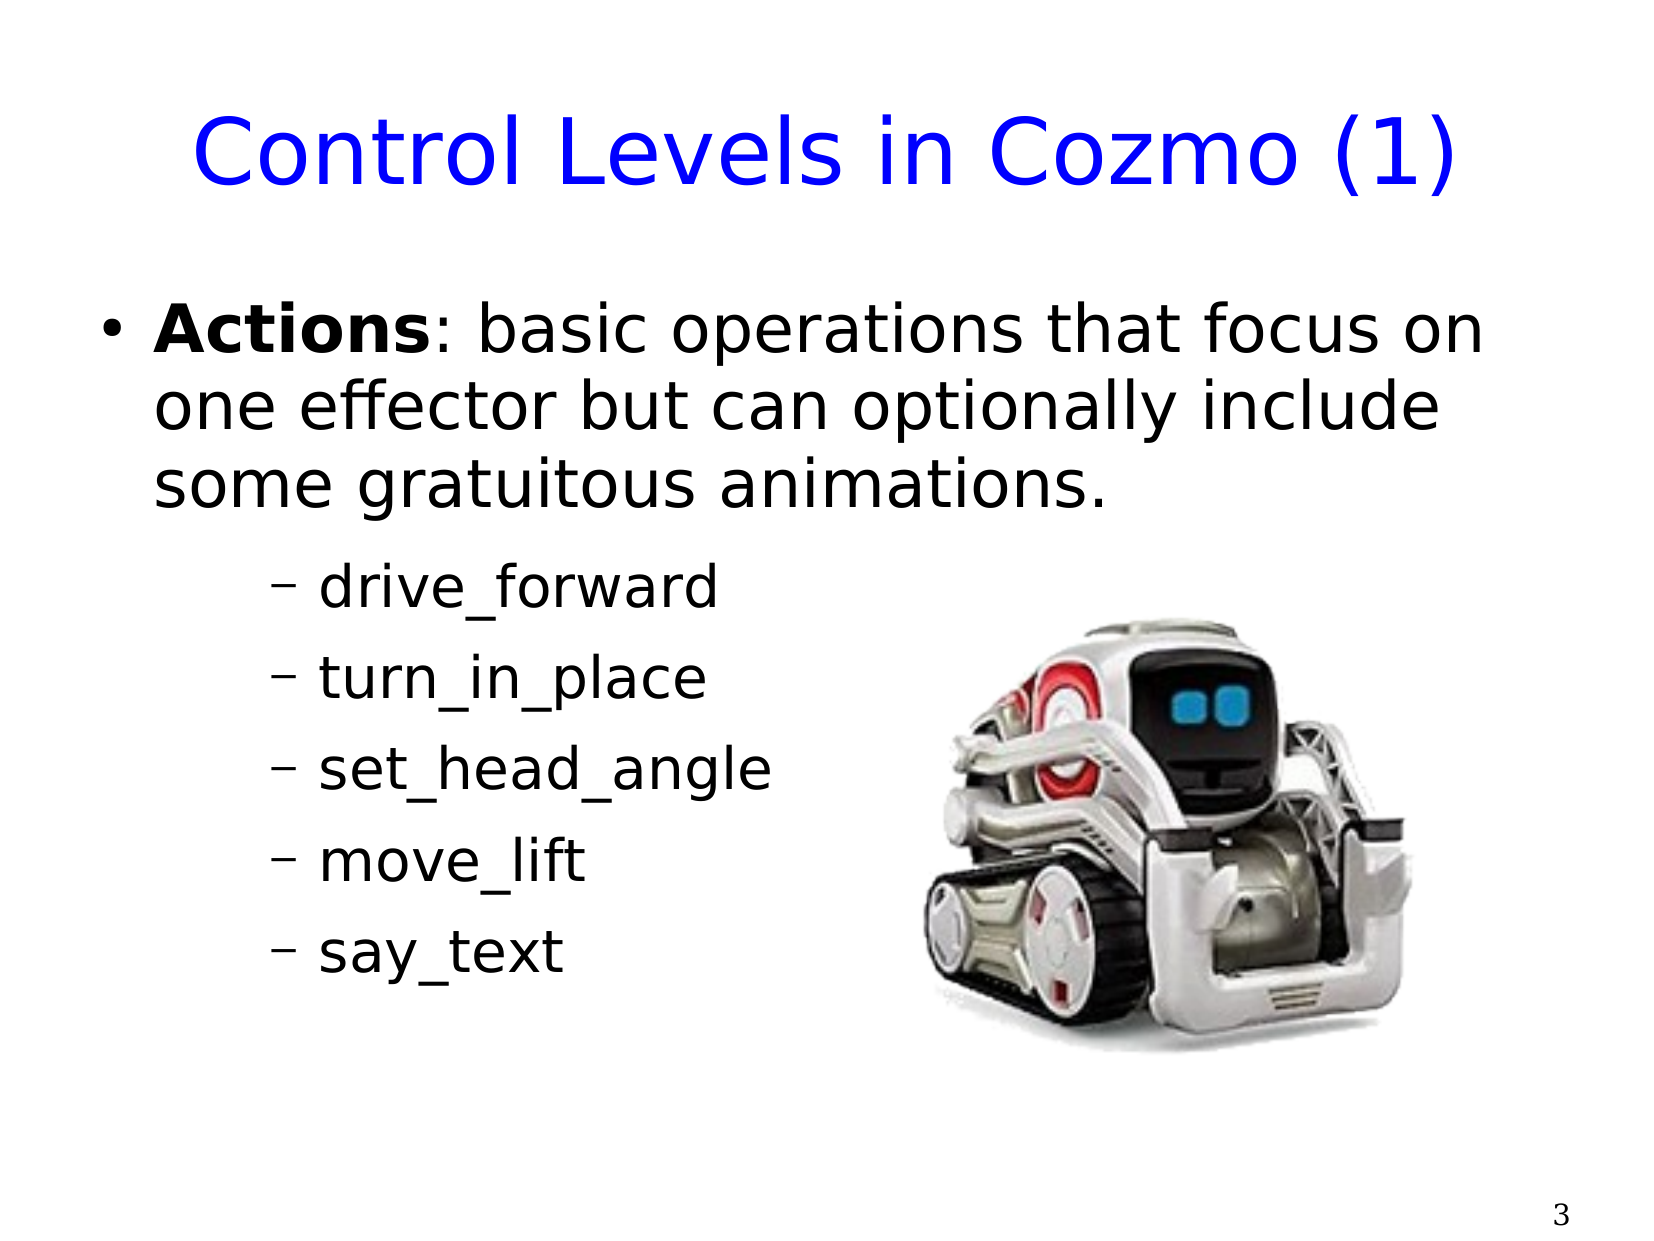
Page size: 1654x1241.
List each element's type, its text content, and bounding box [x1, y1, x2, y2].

picture [807, 481, 1522, 1196]
title Control Levels in Cozmo (1) [82, 49, 1571, 257]
list Actions: basic operations that focus on one effector but can optionally include some gratuitous animations. drive_forward turn_in_place set_head_angle move_lift say_text [82, 290, 1571, 1109]
